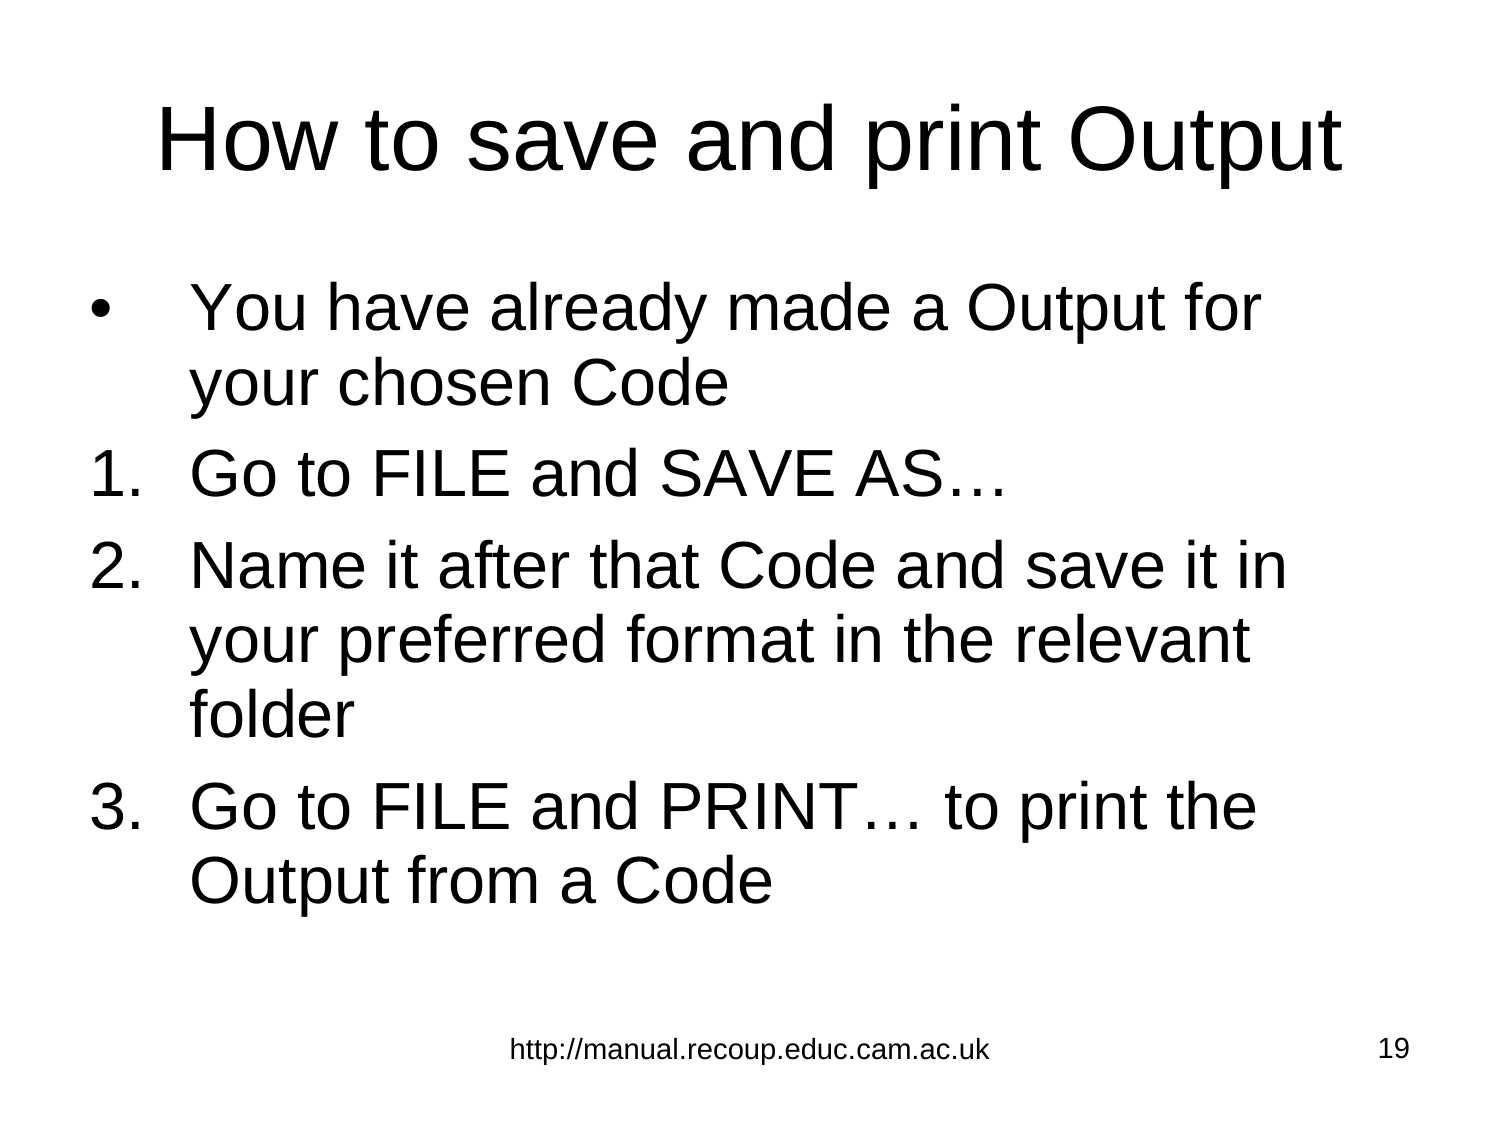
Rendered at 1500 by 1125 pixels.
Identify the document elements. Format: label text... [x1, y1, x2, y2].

title How to save and print Output [75, 45, 1426, 233]
list You have already made a Output for your chosen Code Go to FILE and SAVE AS… Name it after that Code and save it in your preferred format in the relevant folder Go to FILE and PRINT… to print the Output from a Code [75, 262, 1426, 1065]
